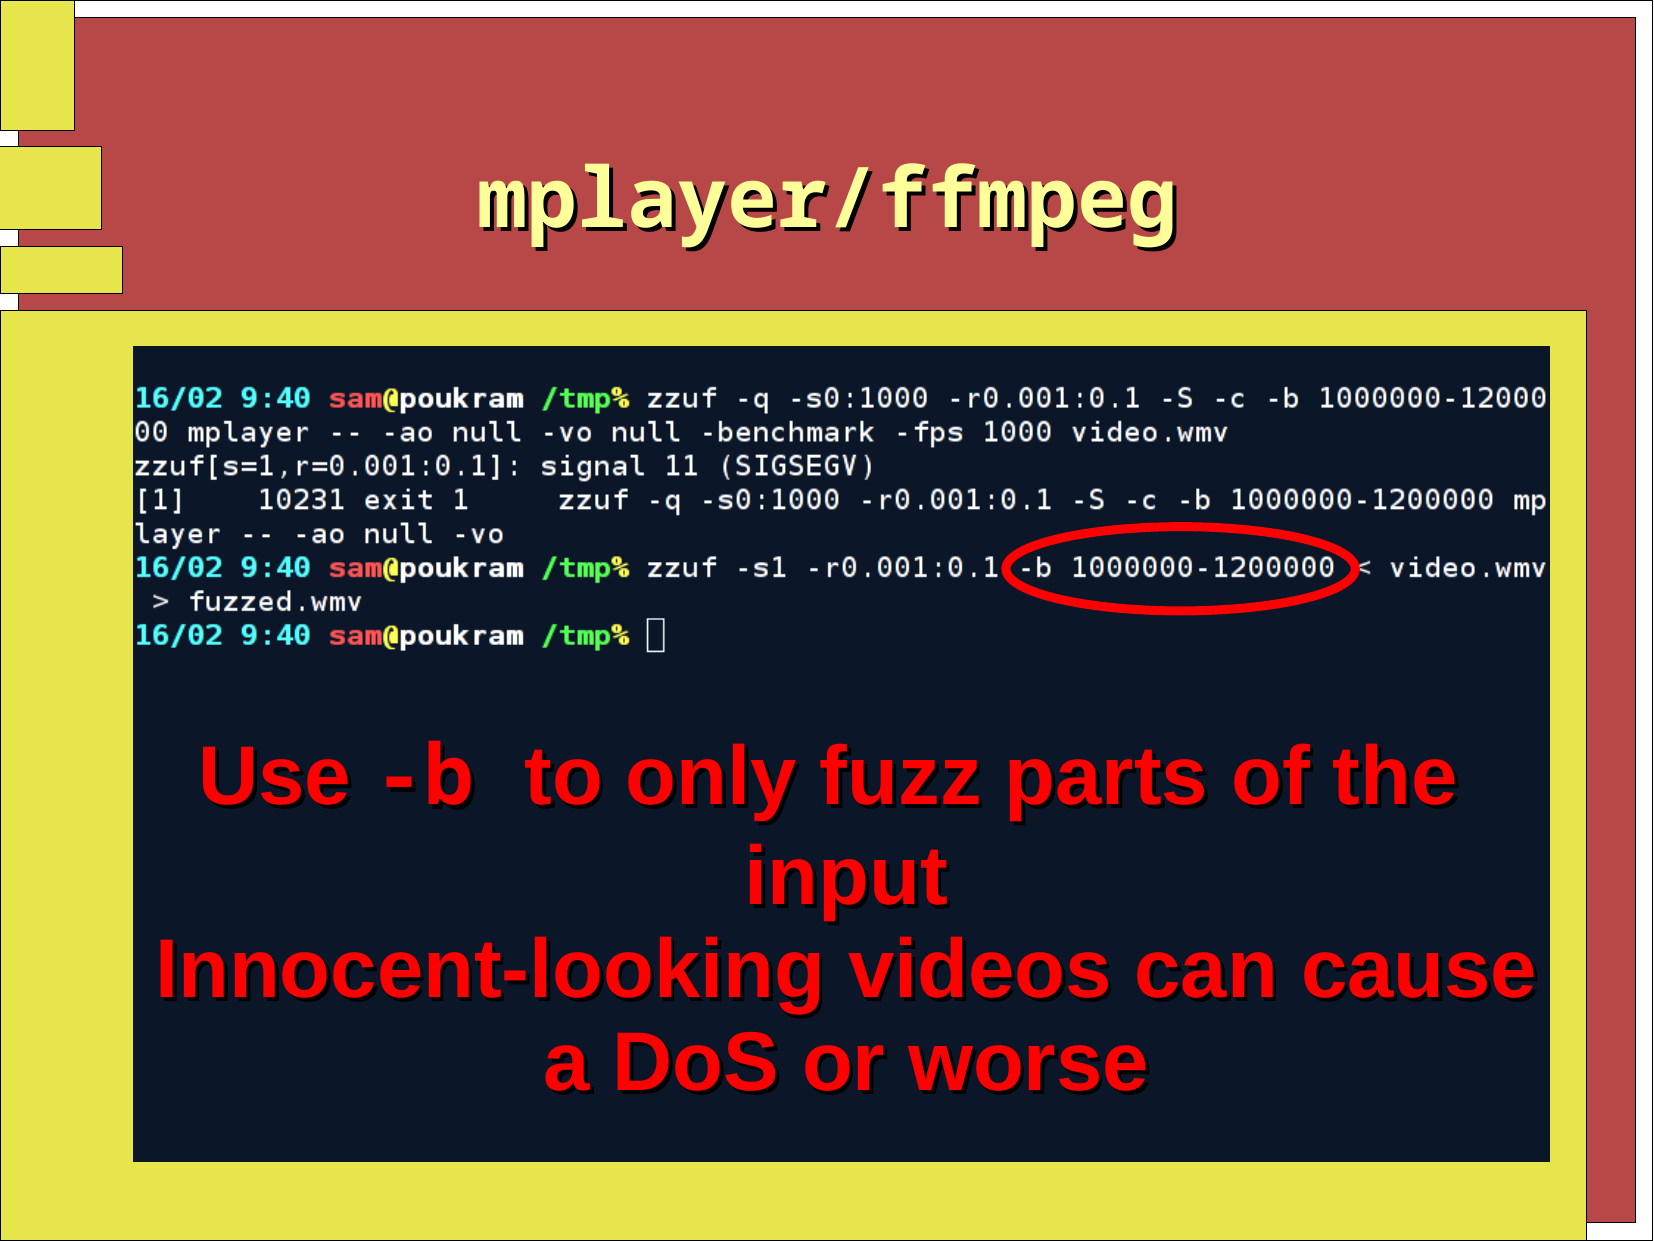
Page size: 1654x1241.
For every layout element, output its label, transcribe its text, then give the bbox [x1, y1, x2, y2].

title mplayer/ffmpeg [121, 91, 1534, 299]
title Use -b to only fuzz parts of the input Innocent-looking videos can cause a DoS or worse [118, 718, 1539, 1107]
picture [133, 346, 1550, 1162]
